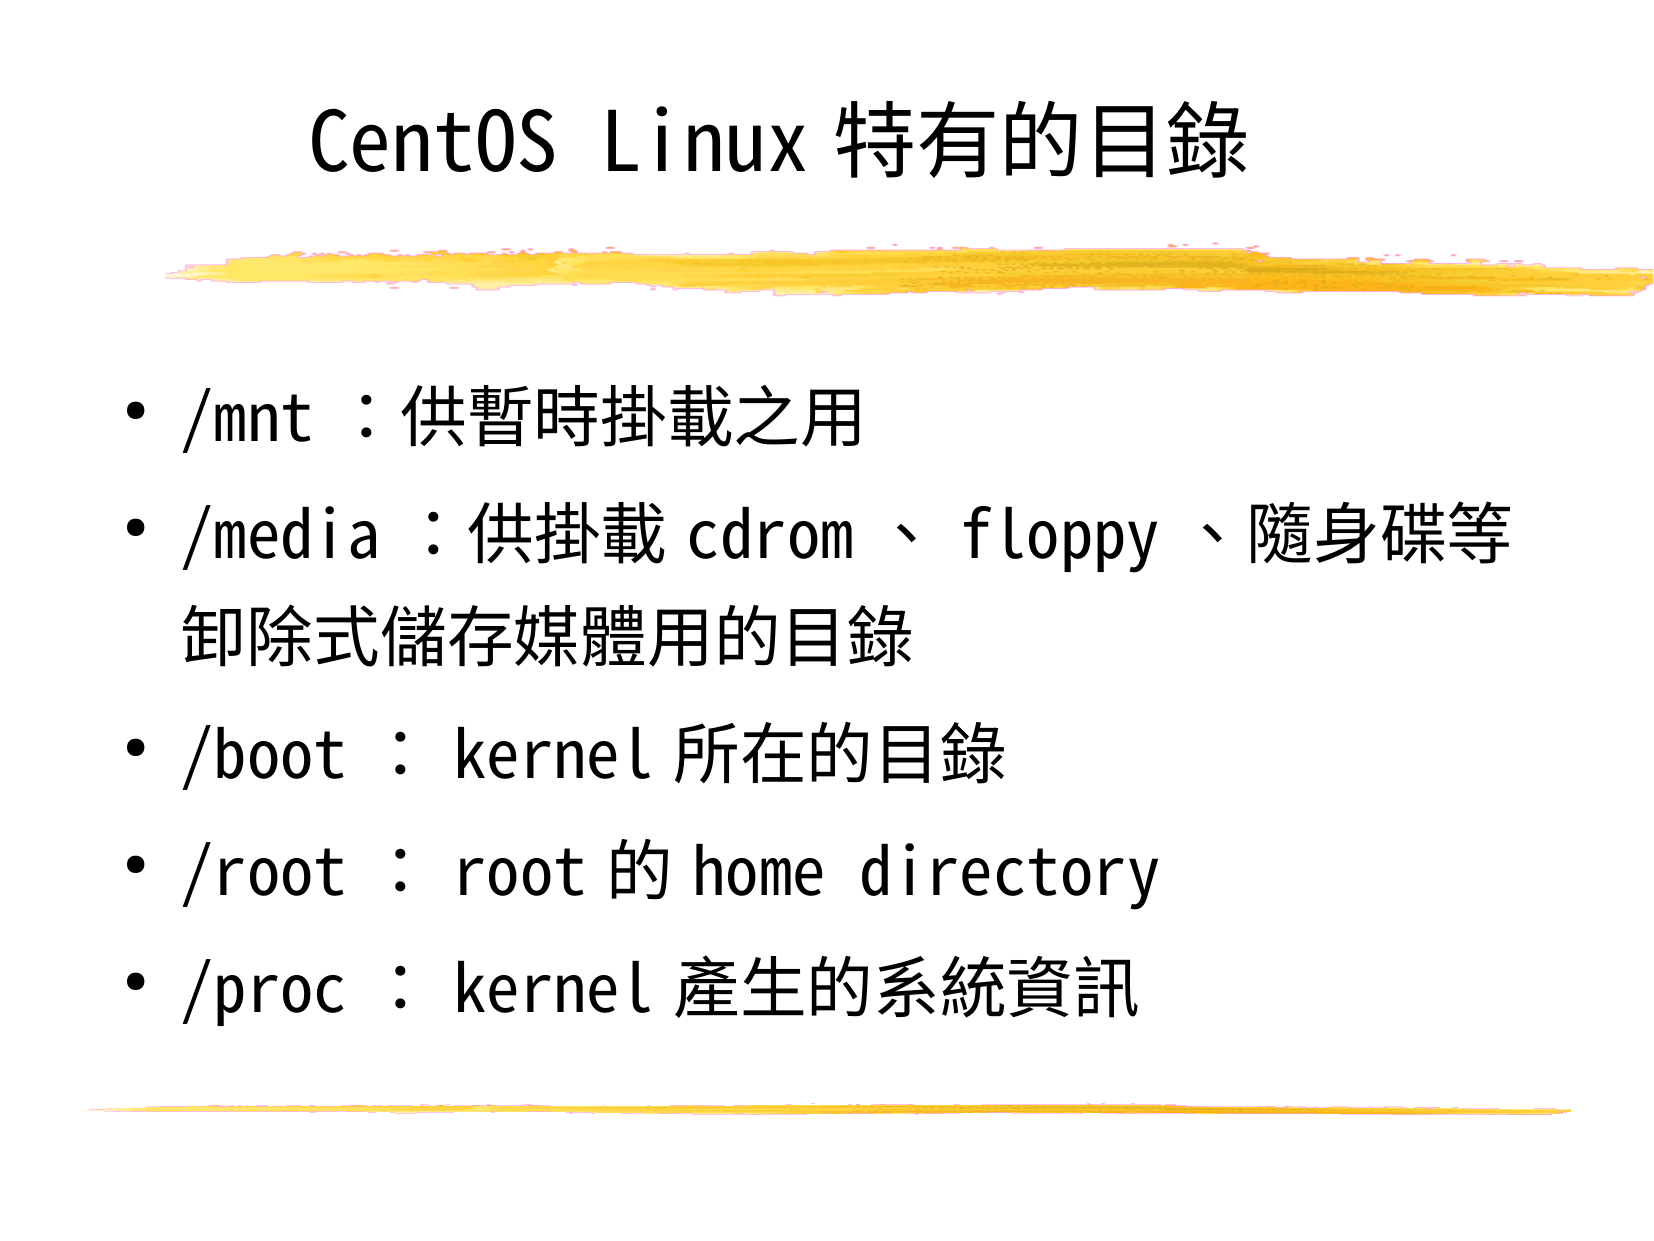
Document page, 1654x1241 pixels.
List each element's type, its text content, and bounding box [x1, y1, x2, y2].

title CentOS Linux特有的目錄 [76, 28, 1482, 236]
picture [165, 237, 1654, 308]
picture [82, 1102, 1571, 1117]
list /mnt：供暫時掛載之用 /media：供掛載cdrom、floppy、隨身碟等卸除式儲存媒體用的目錄 /boot：kernel所在的目錄 /root：root的home directory /proc：kernel產生的系統資訊 [124, 358, 1530, 1103]
